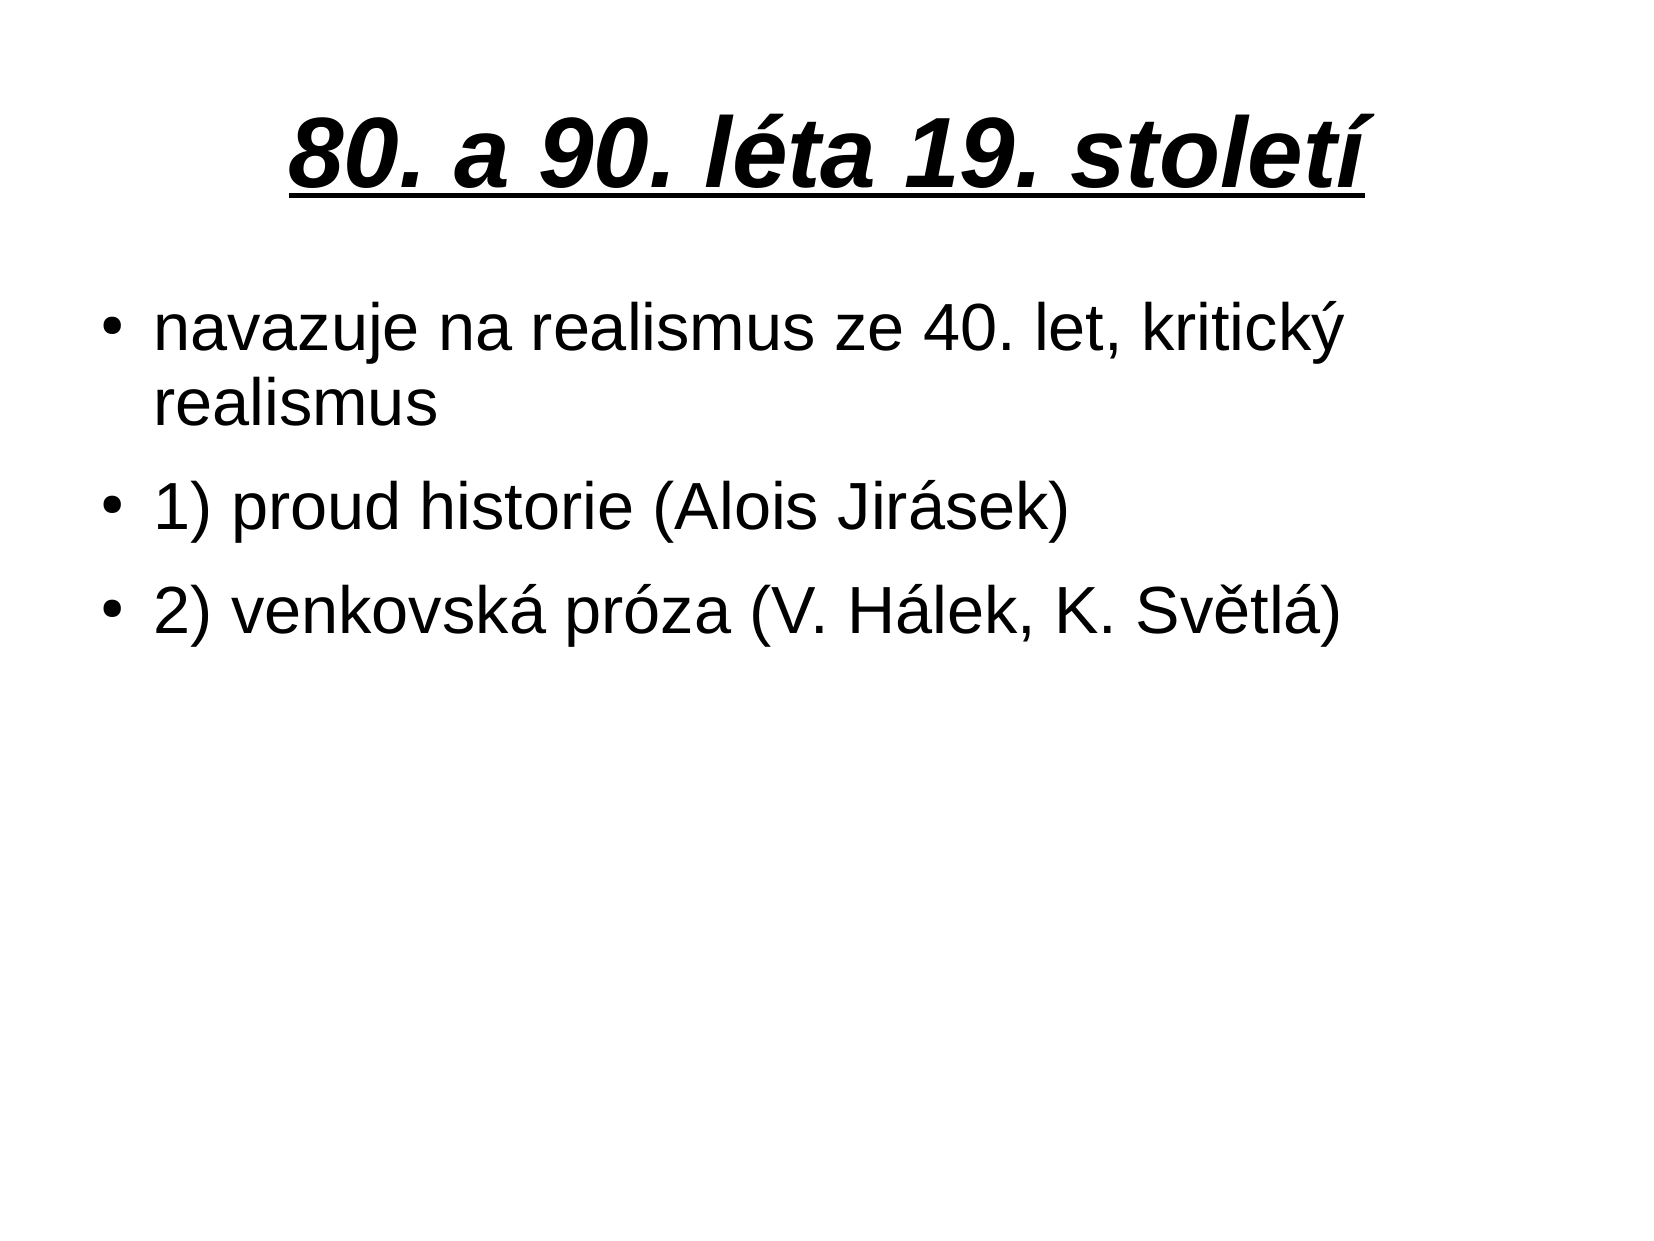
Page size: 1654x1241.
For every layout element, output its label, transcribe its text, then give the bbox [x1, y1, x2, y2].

list navazuje na realismus ze 40. let, kritický realismus 1) proud historie (Alois Jirásek) 2) venkovská próza (V. Hálek, K. Světlá) [82, 290, 1571, 1109]
title 80. a 90. léta 19. století [82, 49, 1571, 257]
